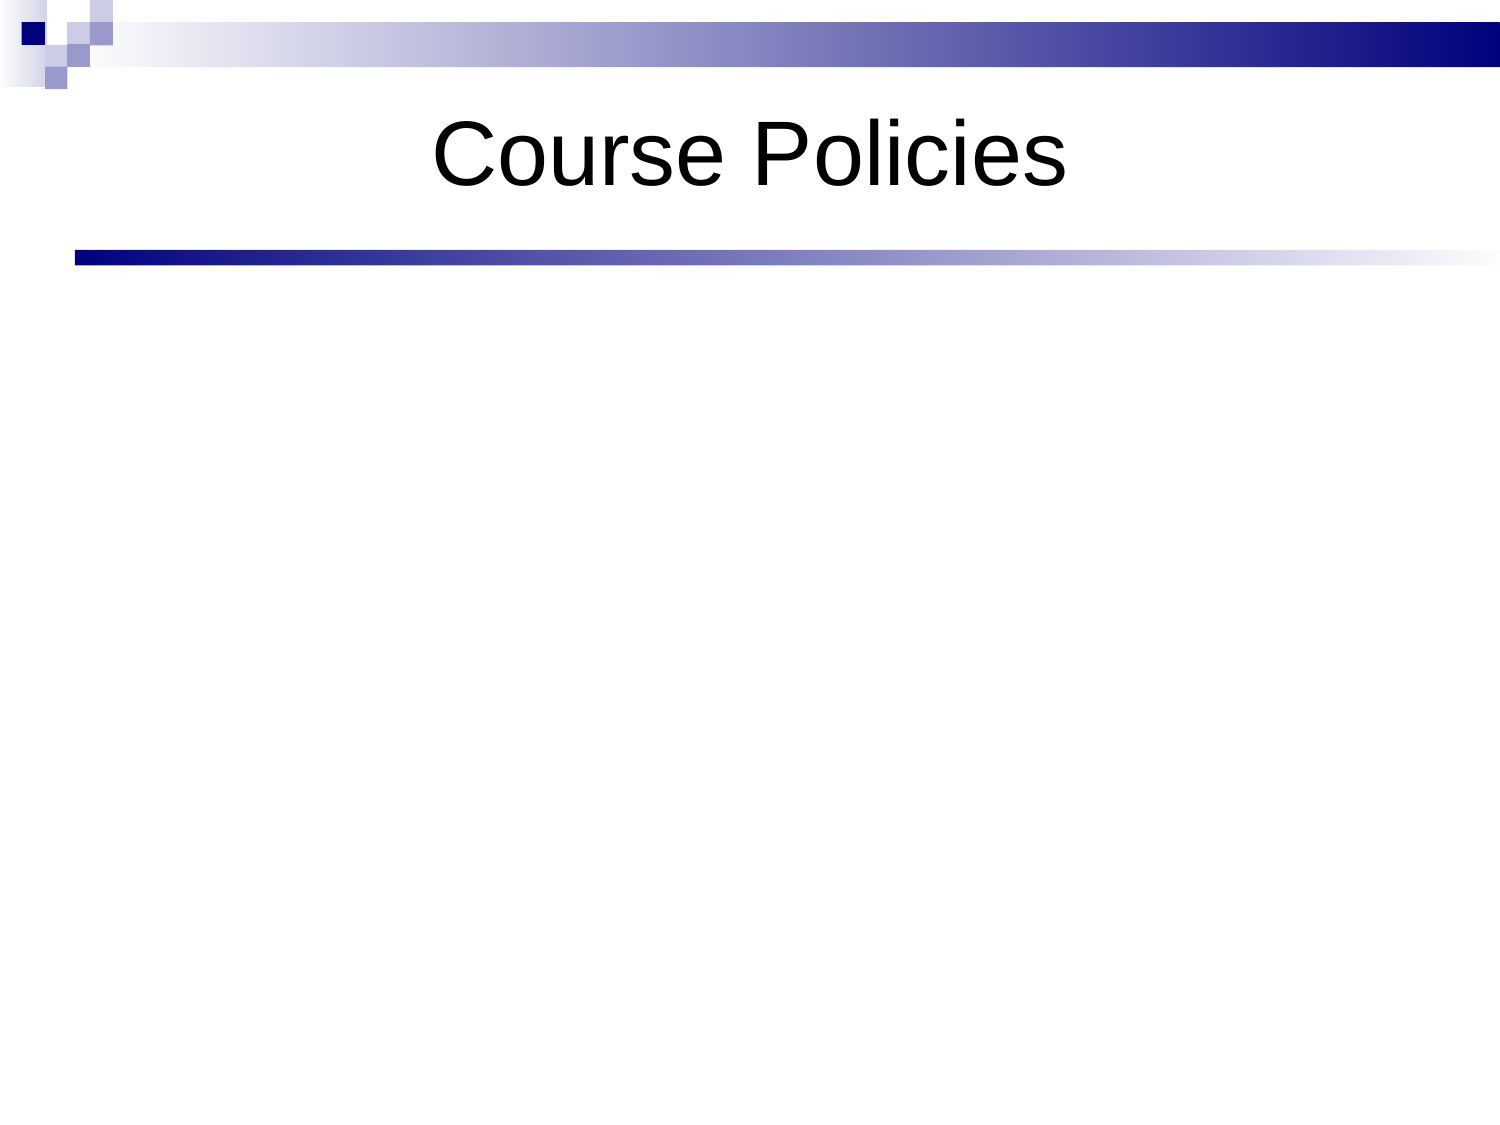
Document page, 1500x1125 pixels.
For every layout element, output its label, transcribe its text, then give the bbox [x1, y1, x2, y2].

title Course Policies [75, 75, 1426, 238]
